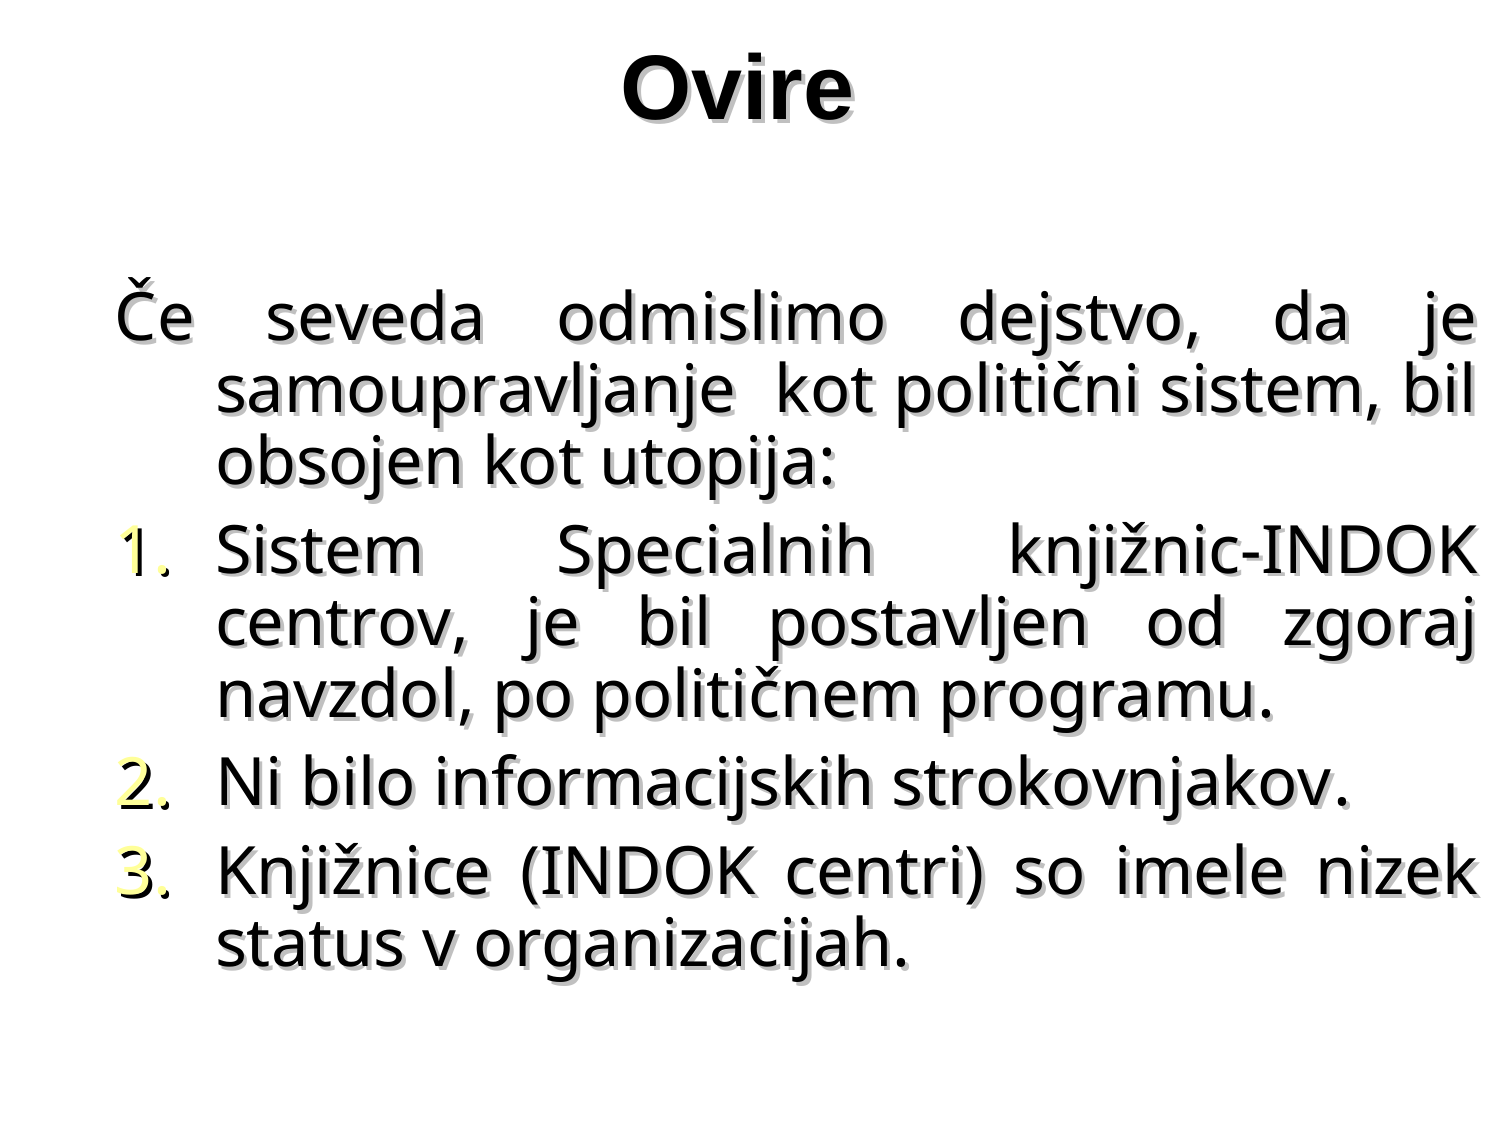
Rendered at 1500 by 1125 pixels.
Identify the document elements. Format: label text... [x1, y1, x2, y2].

list Če seveda odmislimo dejstvo, da je samoupravljanje kot politični sistem, bil obsojen kot utopija: Sistem Specialnih knjižnic-INDOK centrov, je bil postavljen od zgoraj navzdol, po političnem programu. Ni bilo informacijskih strokovnjakov. Knjižnice (INDOK centri) so imele nizek status v organizacijah. [100, 275, 1494, 1005]
title Ovire [75, 20, 1426, 256]
